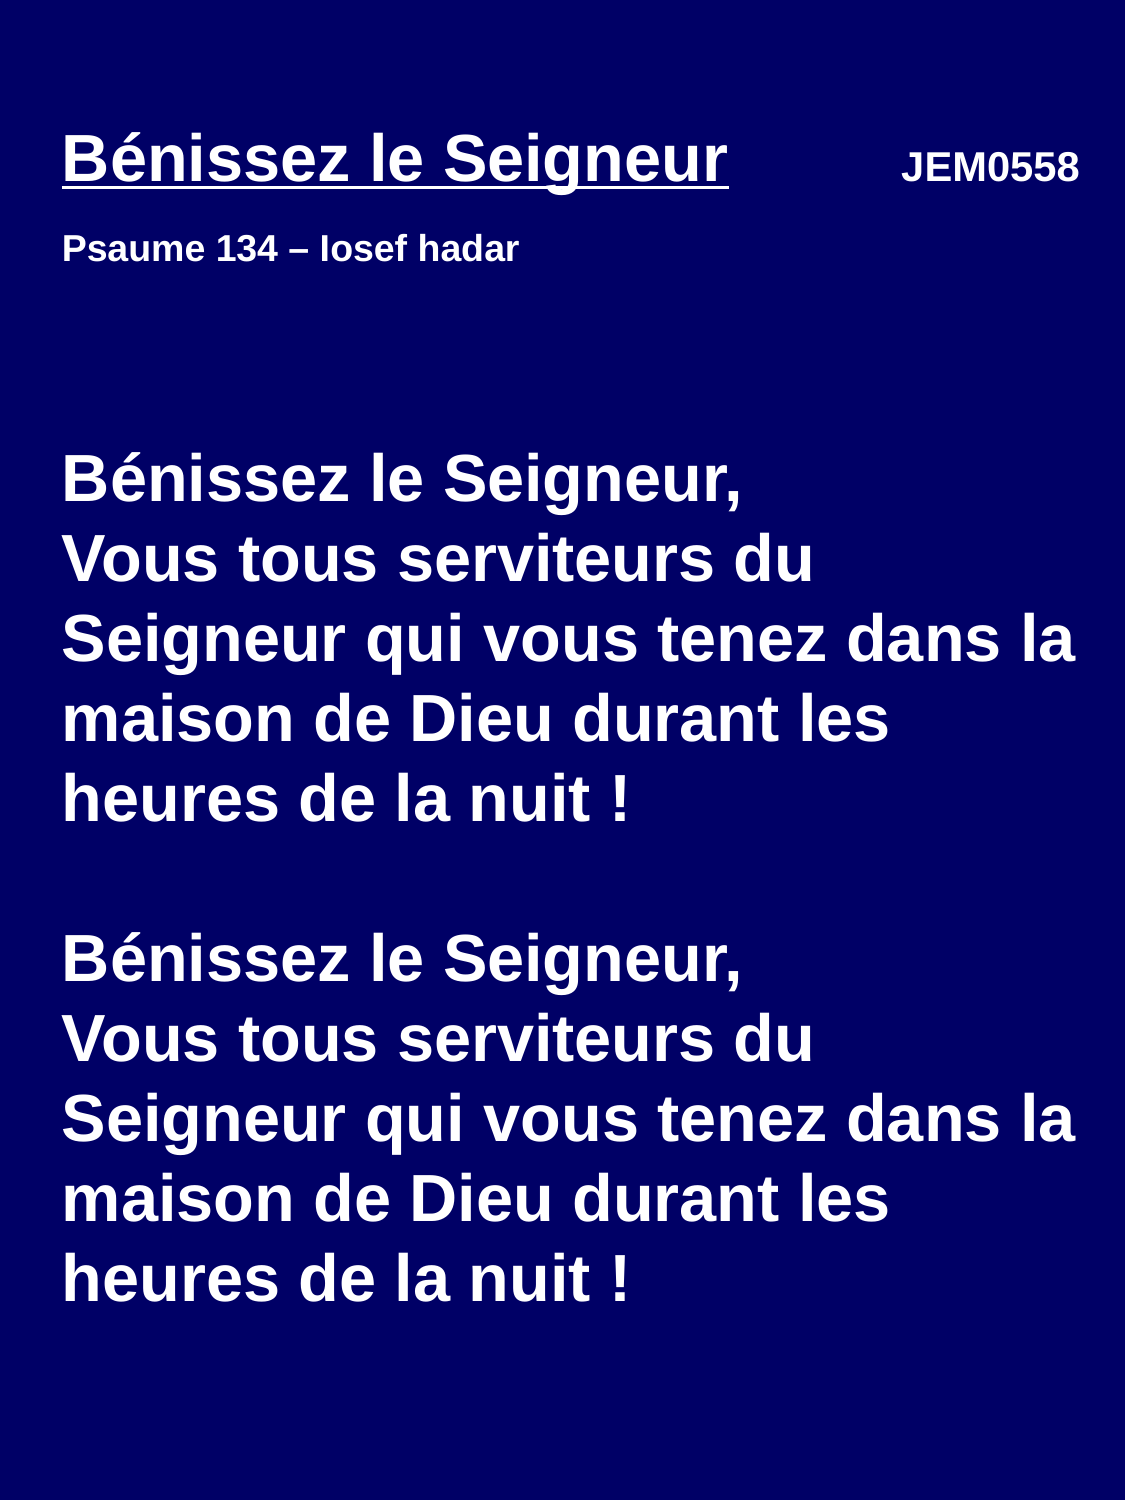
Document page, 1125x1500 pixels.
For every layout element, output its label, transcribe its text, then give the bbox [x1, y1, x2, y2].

text_box Bénissez le Seigneur JEM0558 Psaume 134 – Iosef hadar Bénissez le Seigneur, Vous tous serviteurs du Seigneur qui vous tenez dans la maison de Dieu durant les heures de la nuit ! Bénissez le Seigneur, Vous tous serviteurs du Seigneur qui vous tenez dans la maison de Dieu durant les heures de la nuit ! [47, 107, 1125, 1347]
